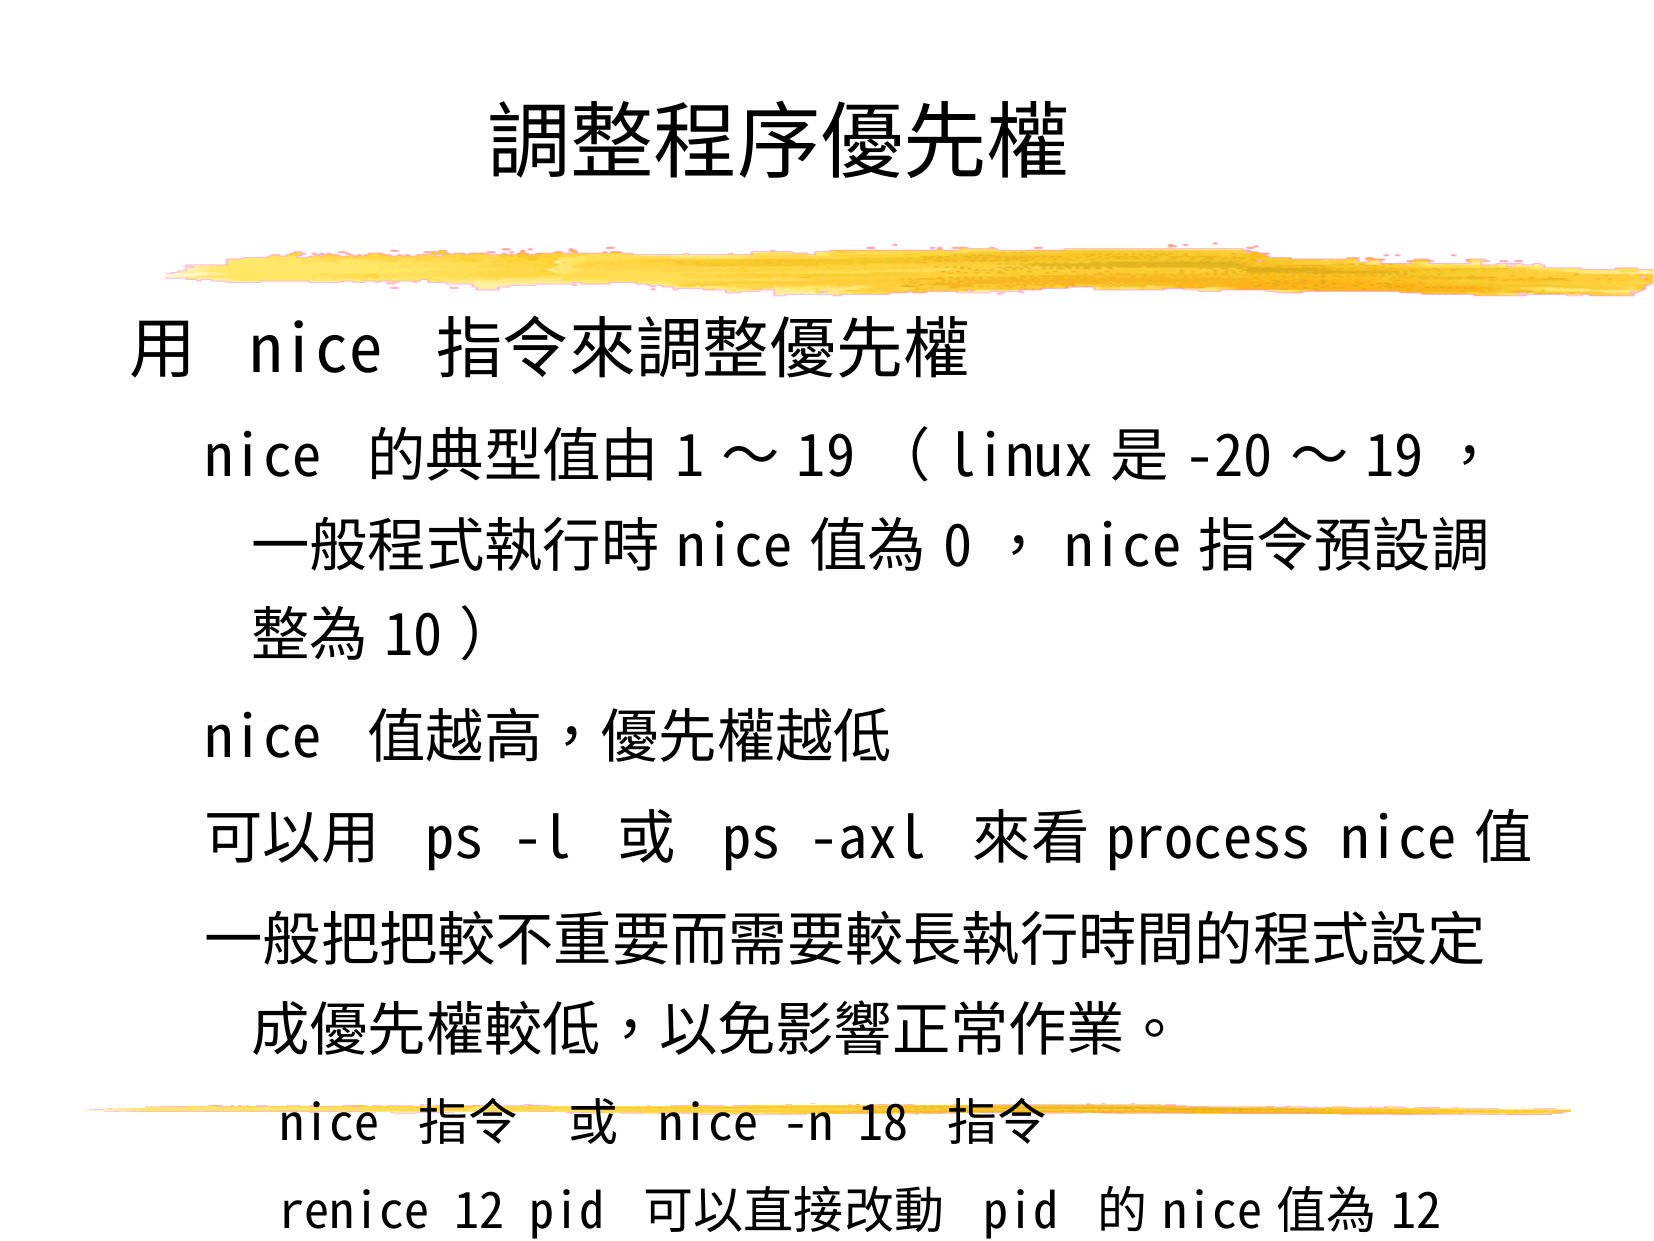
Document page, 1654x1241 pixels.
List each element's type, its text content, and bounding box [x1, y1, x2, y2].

picture [891, 1107, 900, 1117]
picture [431, 1102, 441, 1117]
picture [973, 1102, 1017, 1117]
picture [960, 1102, 970, 1117]
picture [1026, 1102, 1571, 1117]
picture [1005, 1103, 1039, 1117]
picture [165, 237, 1654, 308]
picture [82, 1102, 427, 1117]
picture [476, 1103, 510, 1117]
picture [497, 1102, 597, 1117]
picture [444, 1102, 488, 1117]
picture [600, 1102, 956, 1117]
list 用 nice 指令來調整優先權 nice 的典型值由1～19（linux是-20～19，一般程式執行時nice值為0，nice指令預設調整為10） nice 值越高，優先權越低 可以用 ps -l 或 ps -axl 來看process nice值 一般把把較不重要而需要較長執行時間的程式設定成優先權較低，以免影響正常作業。 nice 指令 或 nice -n 18 指令 renice 12 pid 可以直接改動 pid 的nice值為12 [129, 289, 1536, 1034]
picture [600, 1102, 611, 1106]
title 調整程序優先權 [76, 28, 1482, 236]
